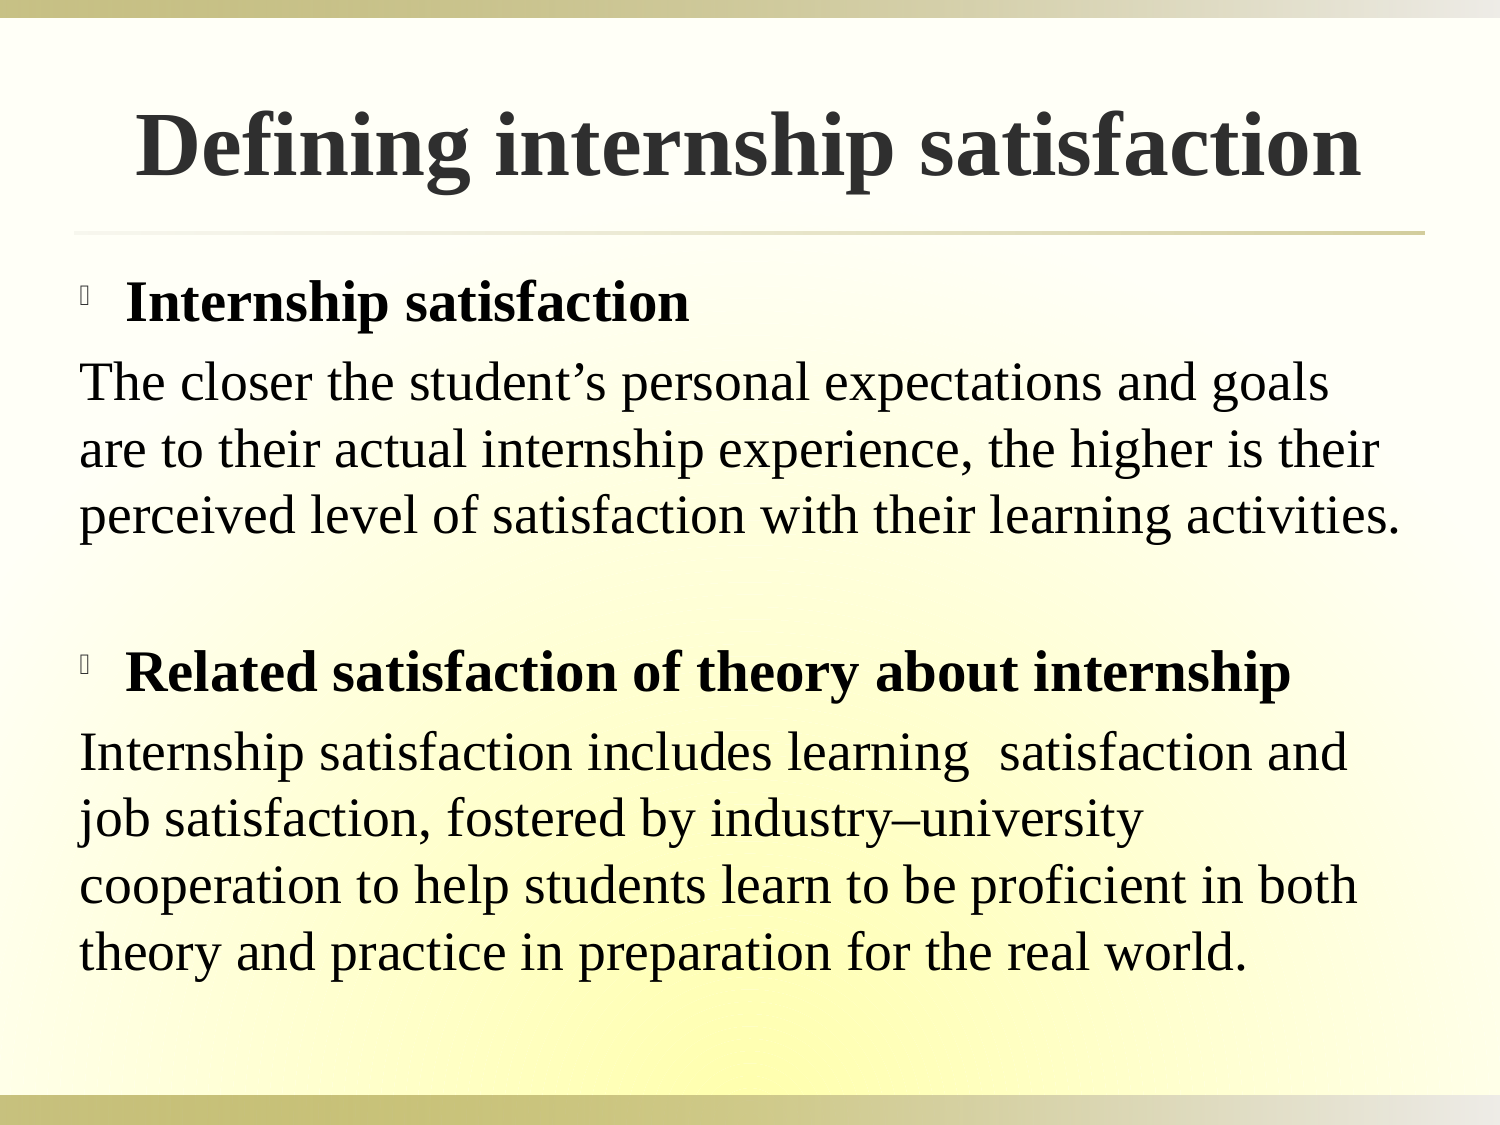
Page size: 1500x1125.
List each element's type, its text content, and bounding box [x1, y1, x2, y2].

list Internship satisfaction The closer the student’s personal expectations and goals are to their actual internship experience, the higher is their perceived level of satisfaction with their learning activities. Related satisfaction of theory about internship Internship satisfaction includes learning satisfaction and job satisfaction, fostered by industry–university cooperation to help students learn to be proficient in both theory and practice in preparation for the real world. [64, 255, 1424, 1047]
title Defining internship satisfaction [0, 45, 1500, 233]
